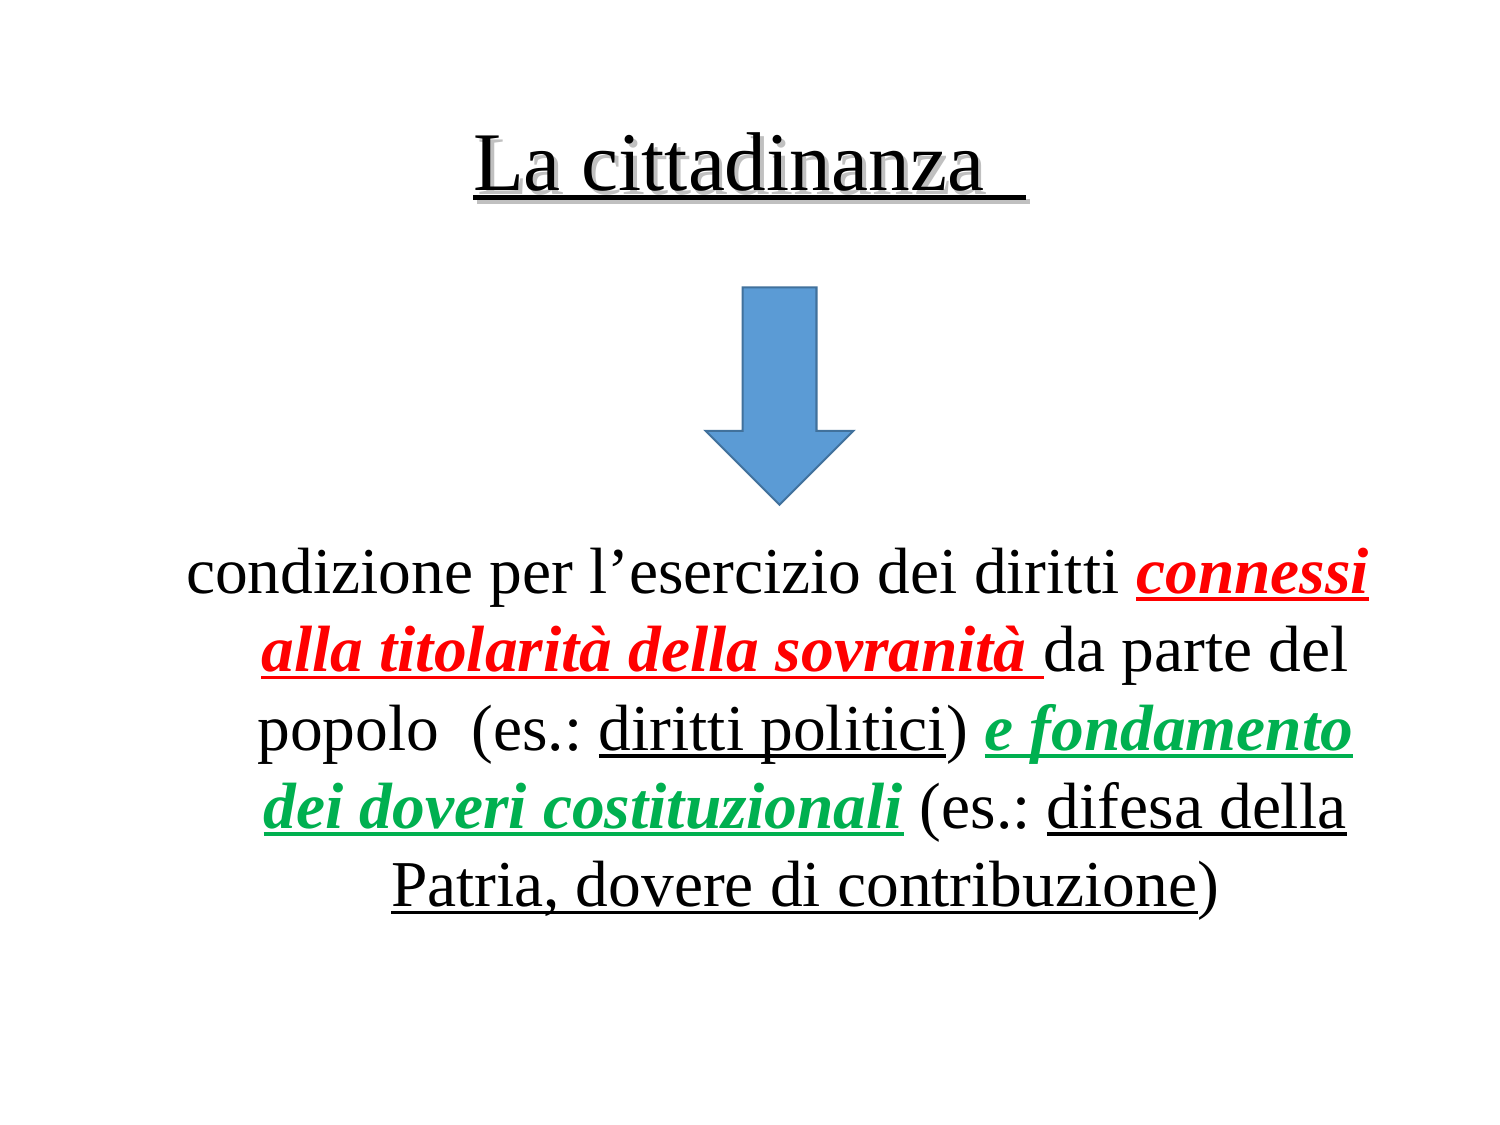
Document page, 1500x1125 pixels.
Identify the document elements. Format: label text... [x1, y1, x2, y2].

title La cittadinanza [112, 99, 1388, 236]
list condizione per l’esercizio dei diritti connessi alla titolarità della sovranità da parte del popolo (es.: diritti politici) e fondamento dei doveri costituzionali (es.: difesa della Patria, dovere di contribuzione) [112, 236, 1388, 1001]
text_box [705, 287, 854, 505]
